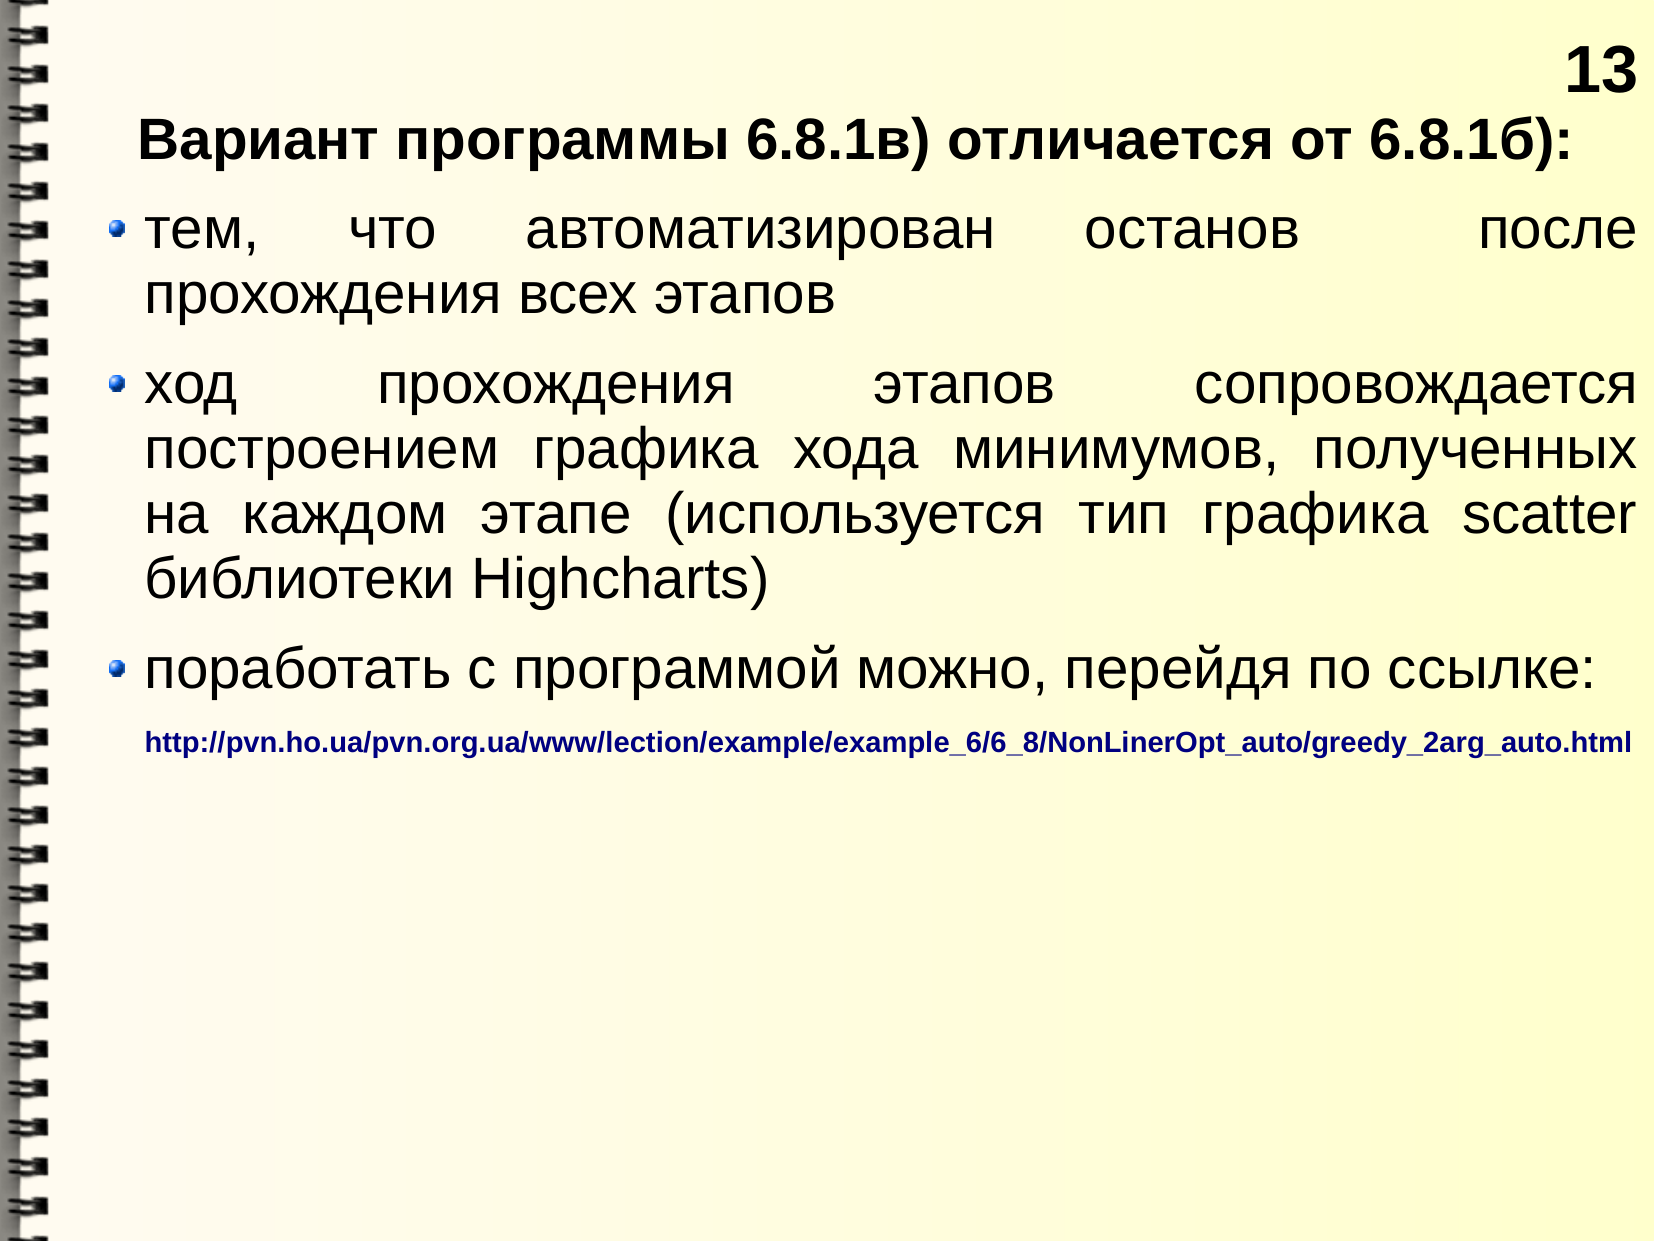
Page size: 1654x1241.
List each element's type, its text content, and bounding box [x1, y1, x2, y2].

text_box <номер> Вариант программы 6.8.1в) отличается от 6.8.1б): тем, что автоматизирован останов после прохождения всех этапов ход прохождения этапов сопровождается построением графика хода минимумов, полученных на каждом этапе (используется тип графика scatter библиотеки Highcharts) поработать с программой можно, перейдя по ссылке: http://pvn.ho.ua/pvn.org.ua/www/lection/example/example_6/6_8/NonLinerOpt_auto/greedy_2arg_auto.html [59, 24, 1654, 772]
picture [0, 0, 1654, 1241]
